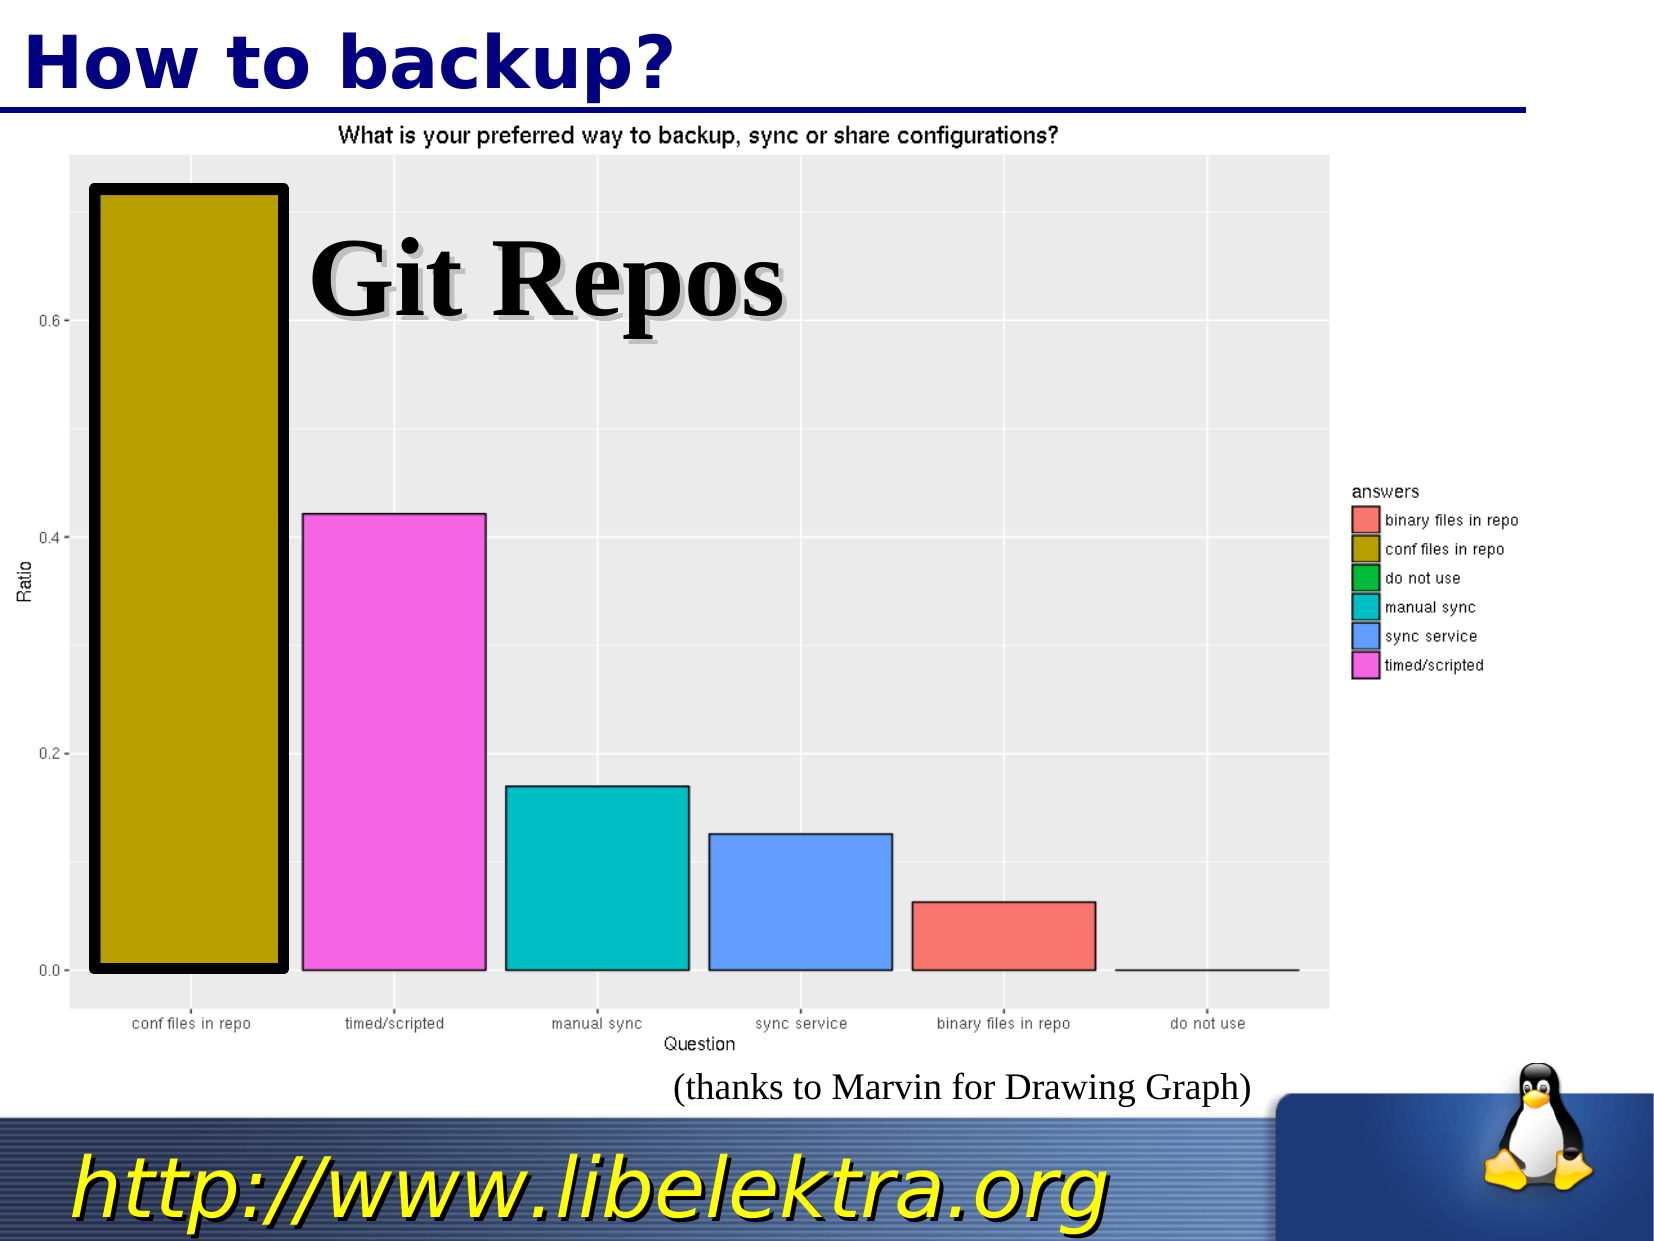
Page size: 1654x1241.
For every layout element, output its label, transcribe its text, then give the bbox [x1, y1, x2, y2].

text_box How to backup? [22, 15, 1611, 111]
text_box Git Repos [307, 206, 786, 331]
picture [0, 117, 1654, 1241]
text_box (thanks to Marvin for Drawing Graph) [673, 1062, 1253, 1105]
